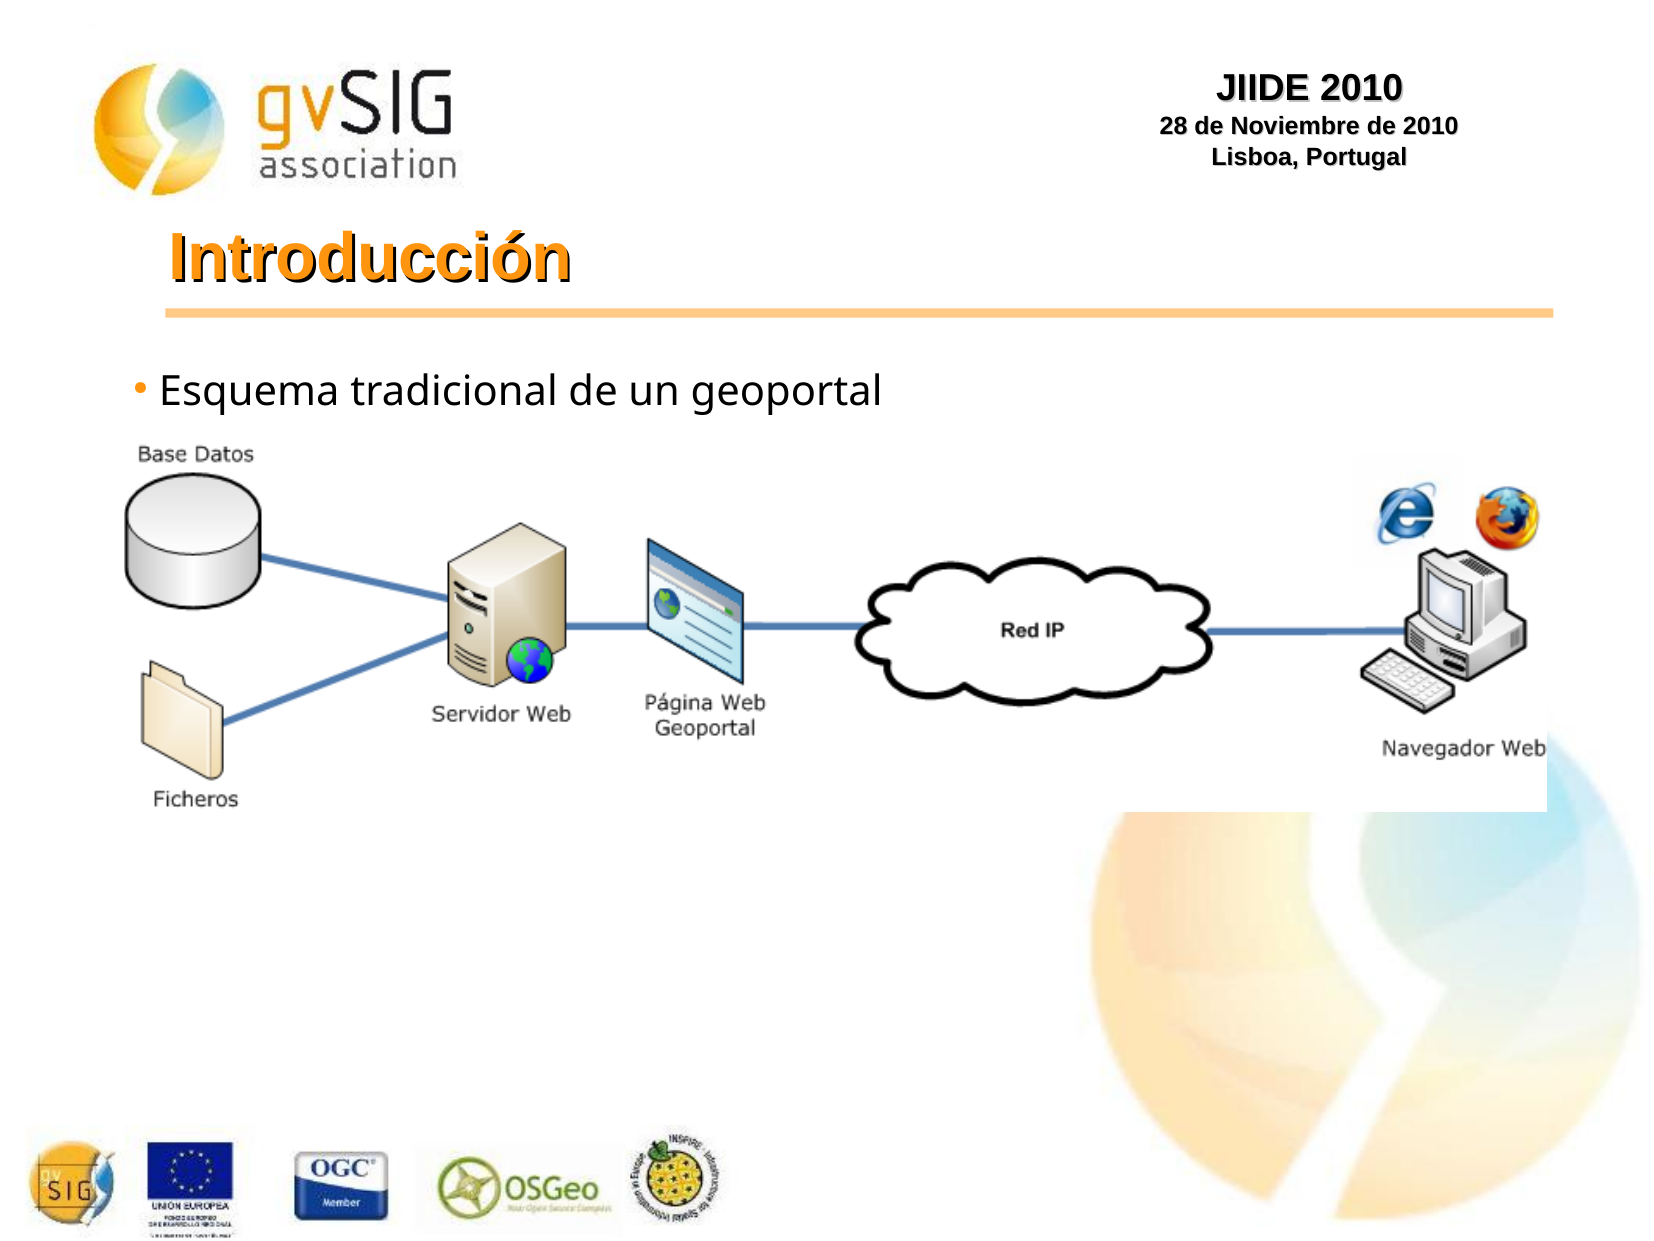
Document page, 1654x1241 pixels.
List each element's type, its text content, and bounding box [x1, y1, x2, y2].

picture [1, 0, 1654, 1241]
text_box Introducción [153, 212, 588, 302]
text_box Esquema tradicional de un geoportal [118, 325, 1477, 437]
